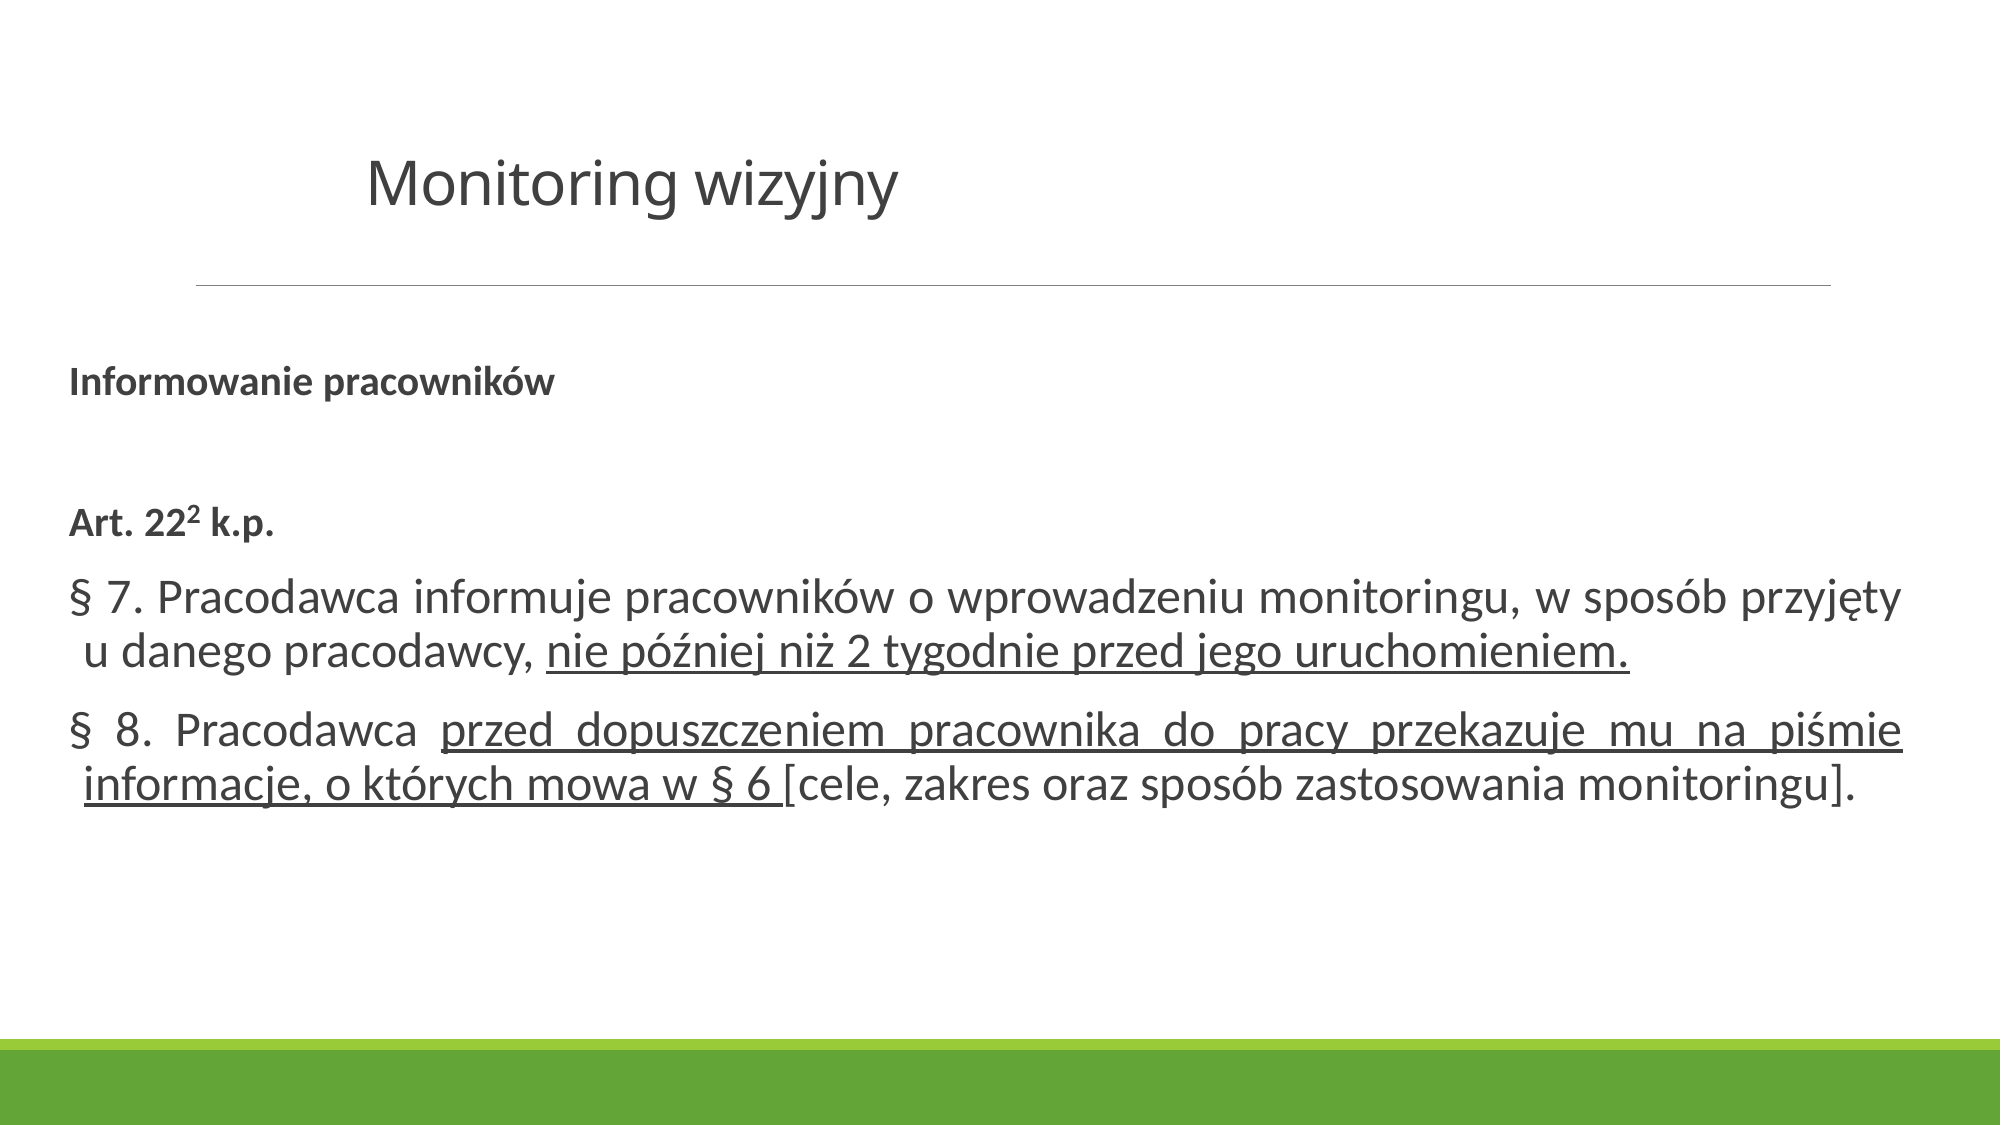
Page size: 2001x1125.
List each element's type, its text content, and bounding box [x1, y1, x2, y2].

list Informowanie pracowników Art. 222 k.p. § 7. Pracodawca informuje pracowników o wprowadzeniu monitoringu, w sposób przyjęty u danego pracodawcy, nie później niż 2 tygodnie przed jego uruchomieniem. § 8. Pracodawca przed dopuszczeniem pracownika do pracy przekazuje mu na piśmie informacje, o których mowa w § 6 [cele, zakres oraz sposób zastosowania monitoringu]. [53, 352, 1904, 1125]
title Monitoring wizyjny [350, 147, 1688, 226]
